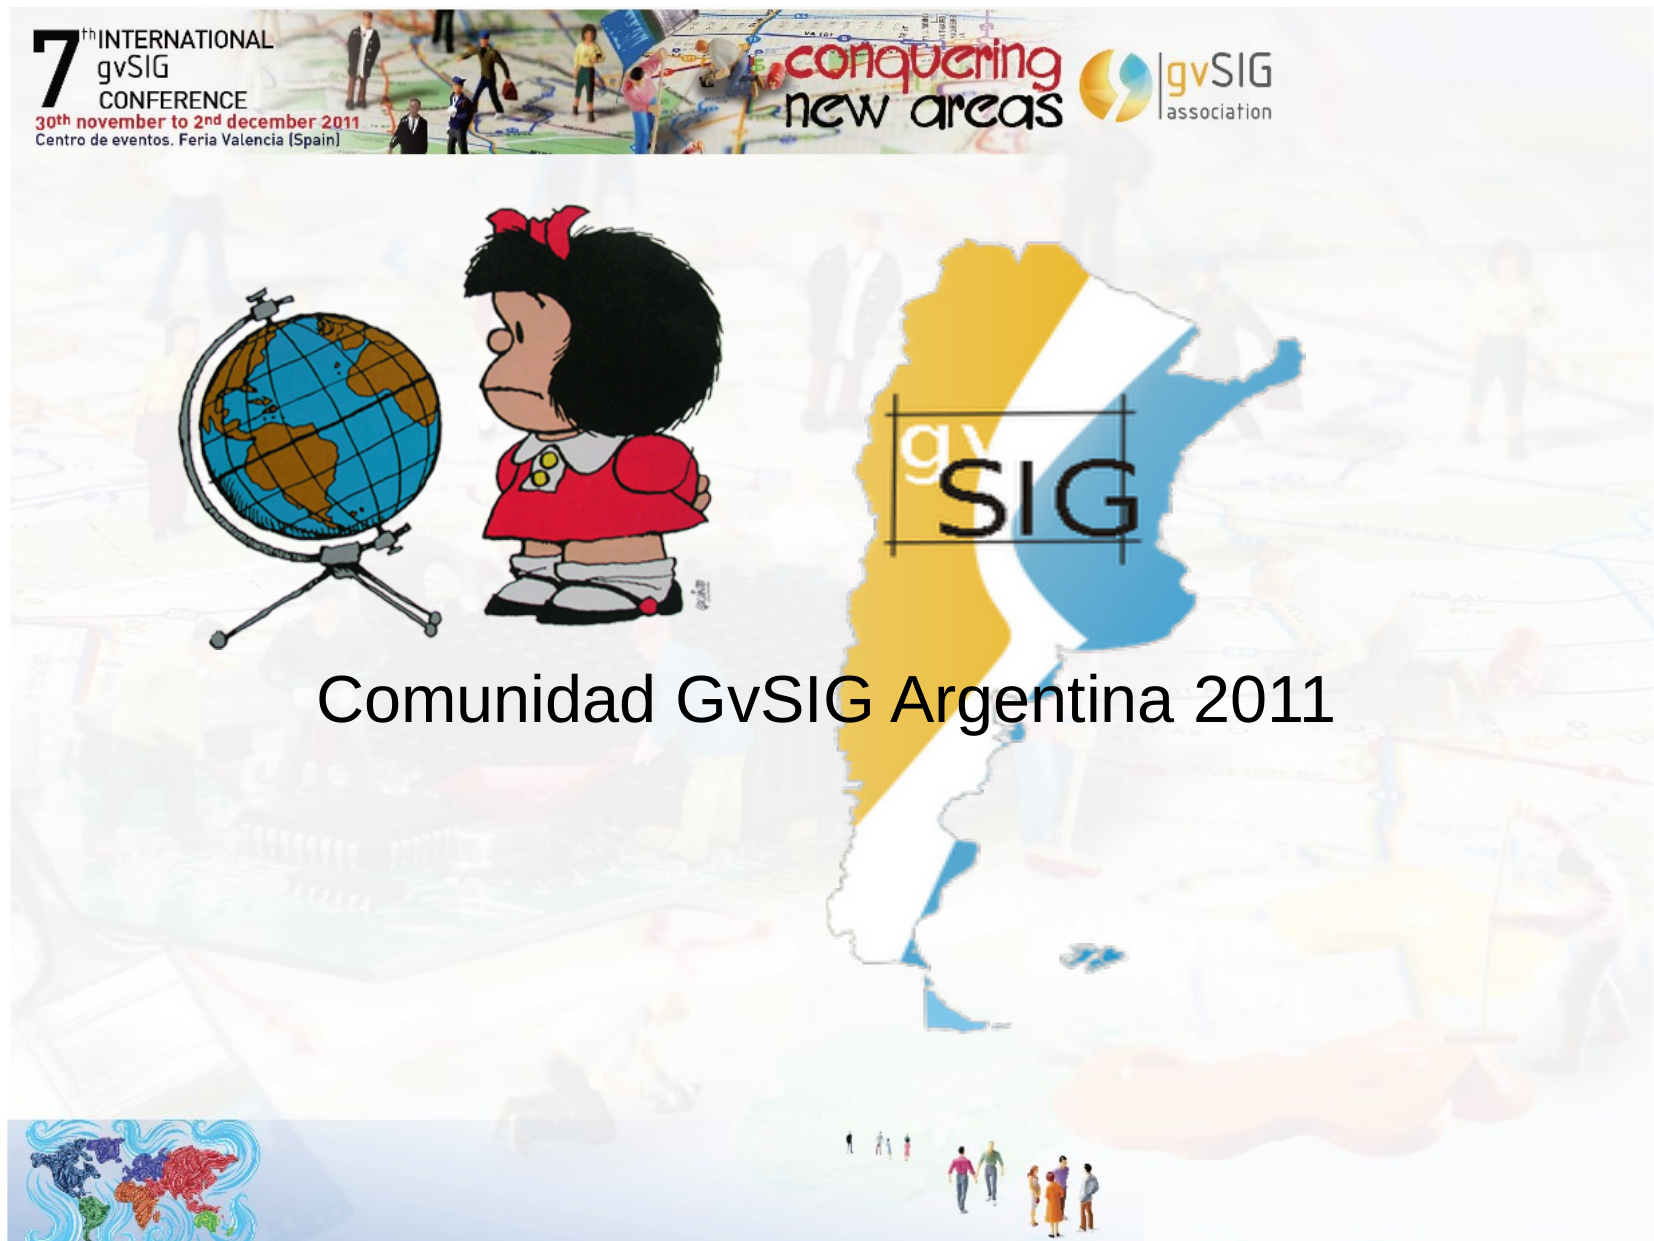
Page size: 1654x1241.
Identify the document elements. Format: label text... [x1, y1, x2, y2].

subtitle Comunidad GvSIG Argentina 2011 [82, 290, 1571, 1109]
picture [7, 7, 1654, 1241]
